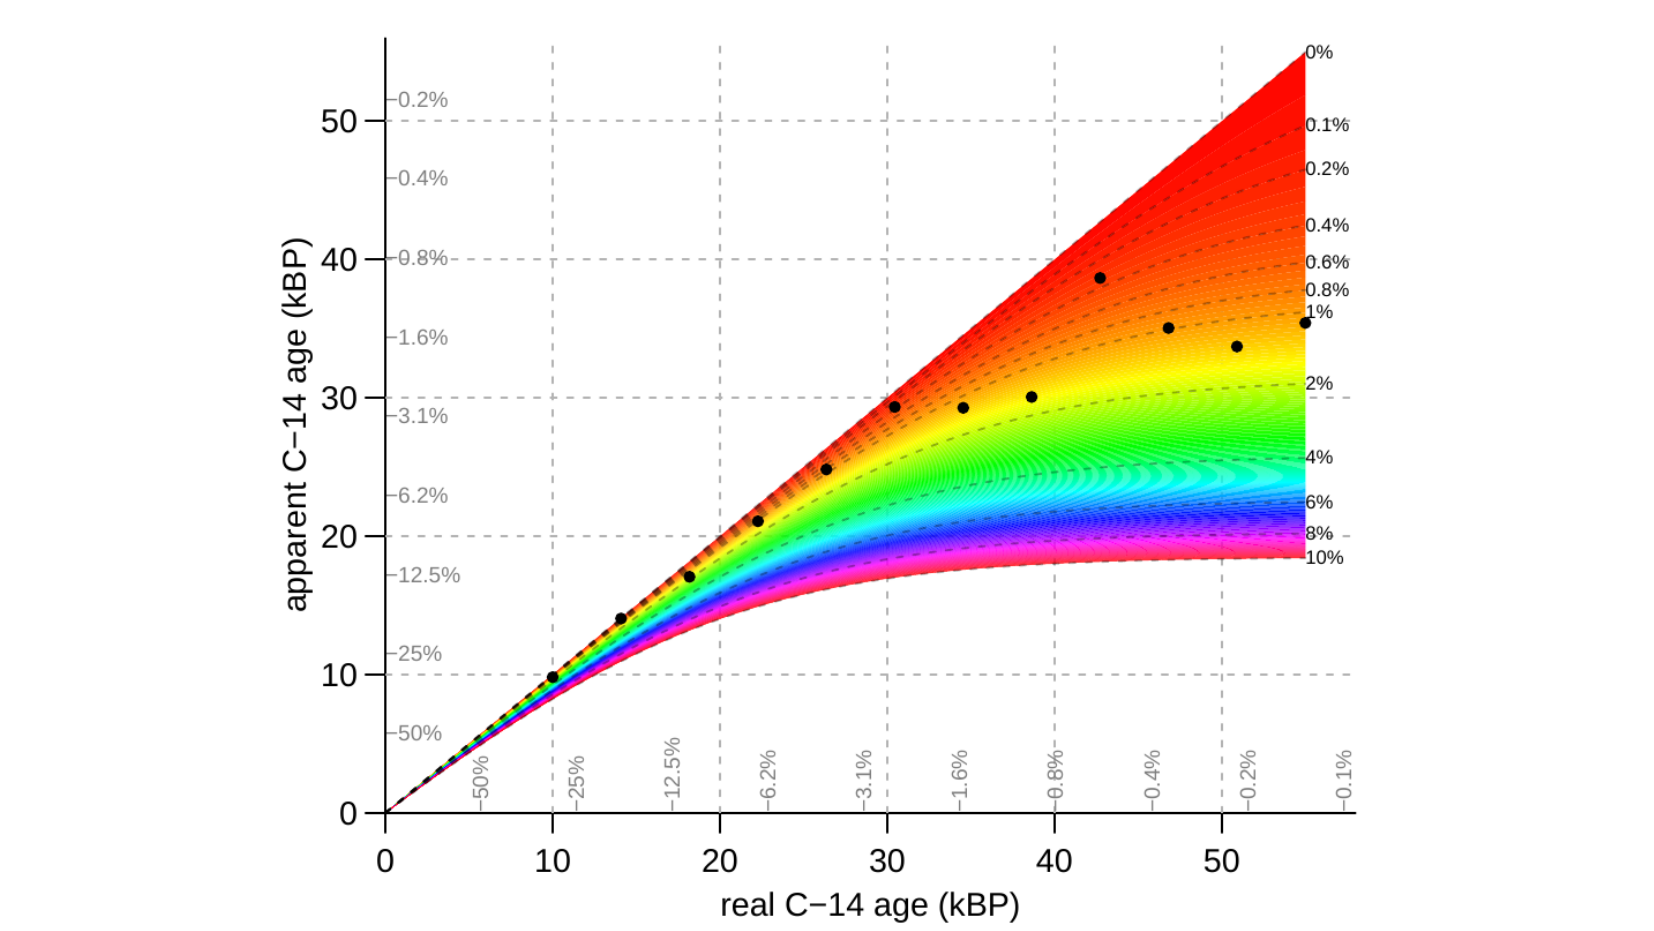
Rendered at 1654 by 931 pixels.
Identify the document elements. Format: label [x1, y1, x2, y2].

picture [270, 2, 1394, 931]
